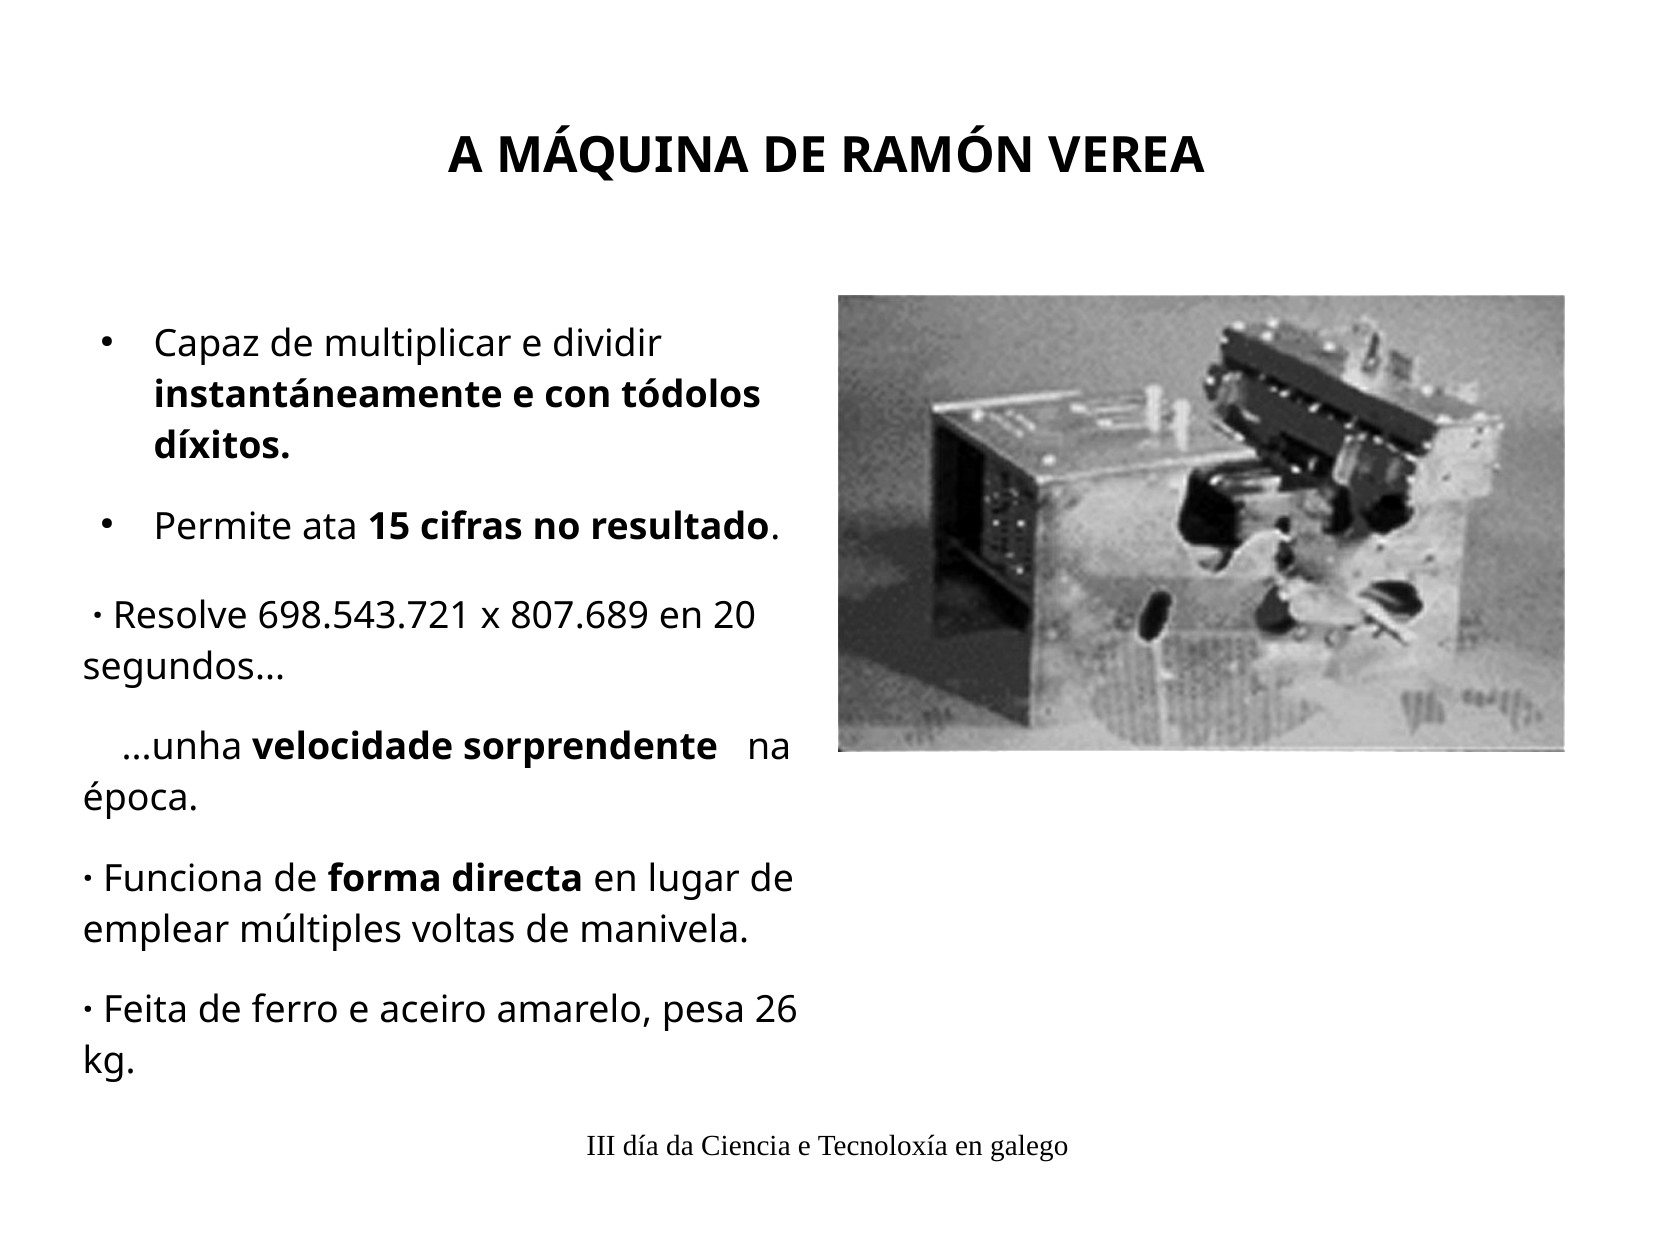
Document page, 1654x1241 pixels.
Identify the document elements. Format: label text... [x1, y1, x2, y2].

list Capaz de multiplicar e dividir instantáneamente e con tódolos díxitos. Permite ata 15 cifras no resultado. [82, 236, 809, 588]
list · Resolve 698.543.721 x 807.689 en 20 segundos... ...unha velocidade sorprendente na época. · Funciona de forma directa en lugar de emplear múltiples voltas de manivela. · Feita de ferro e aceiro amarelo, pesa 26 kg. [82, 588, 809, 1241]
title A MÁQUINA DE RAMÓN VEREA [82, 49, 1571, 257]
picture [838, 295, 1565, 752]
